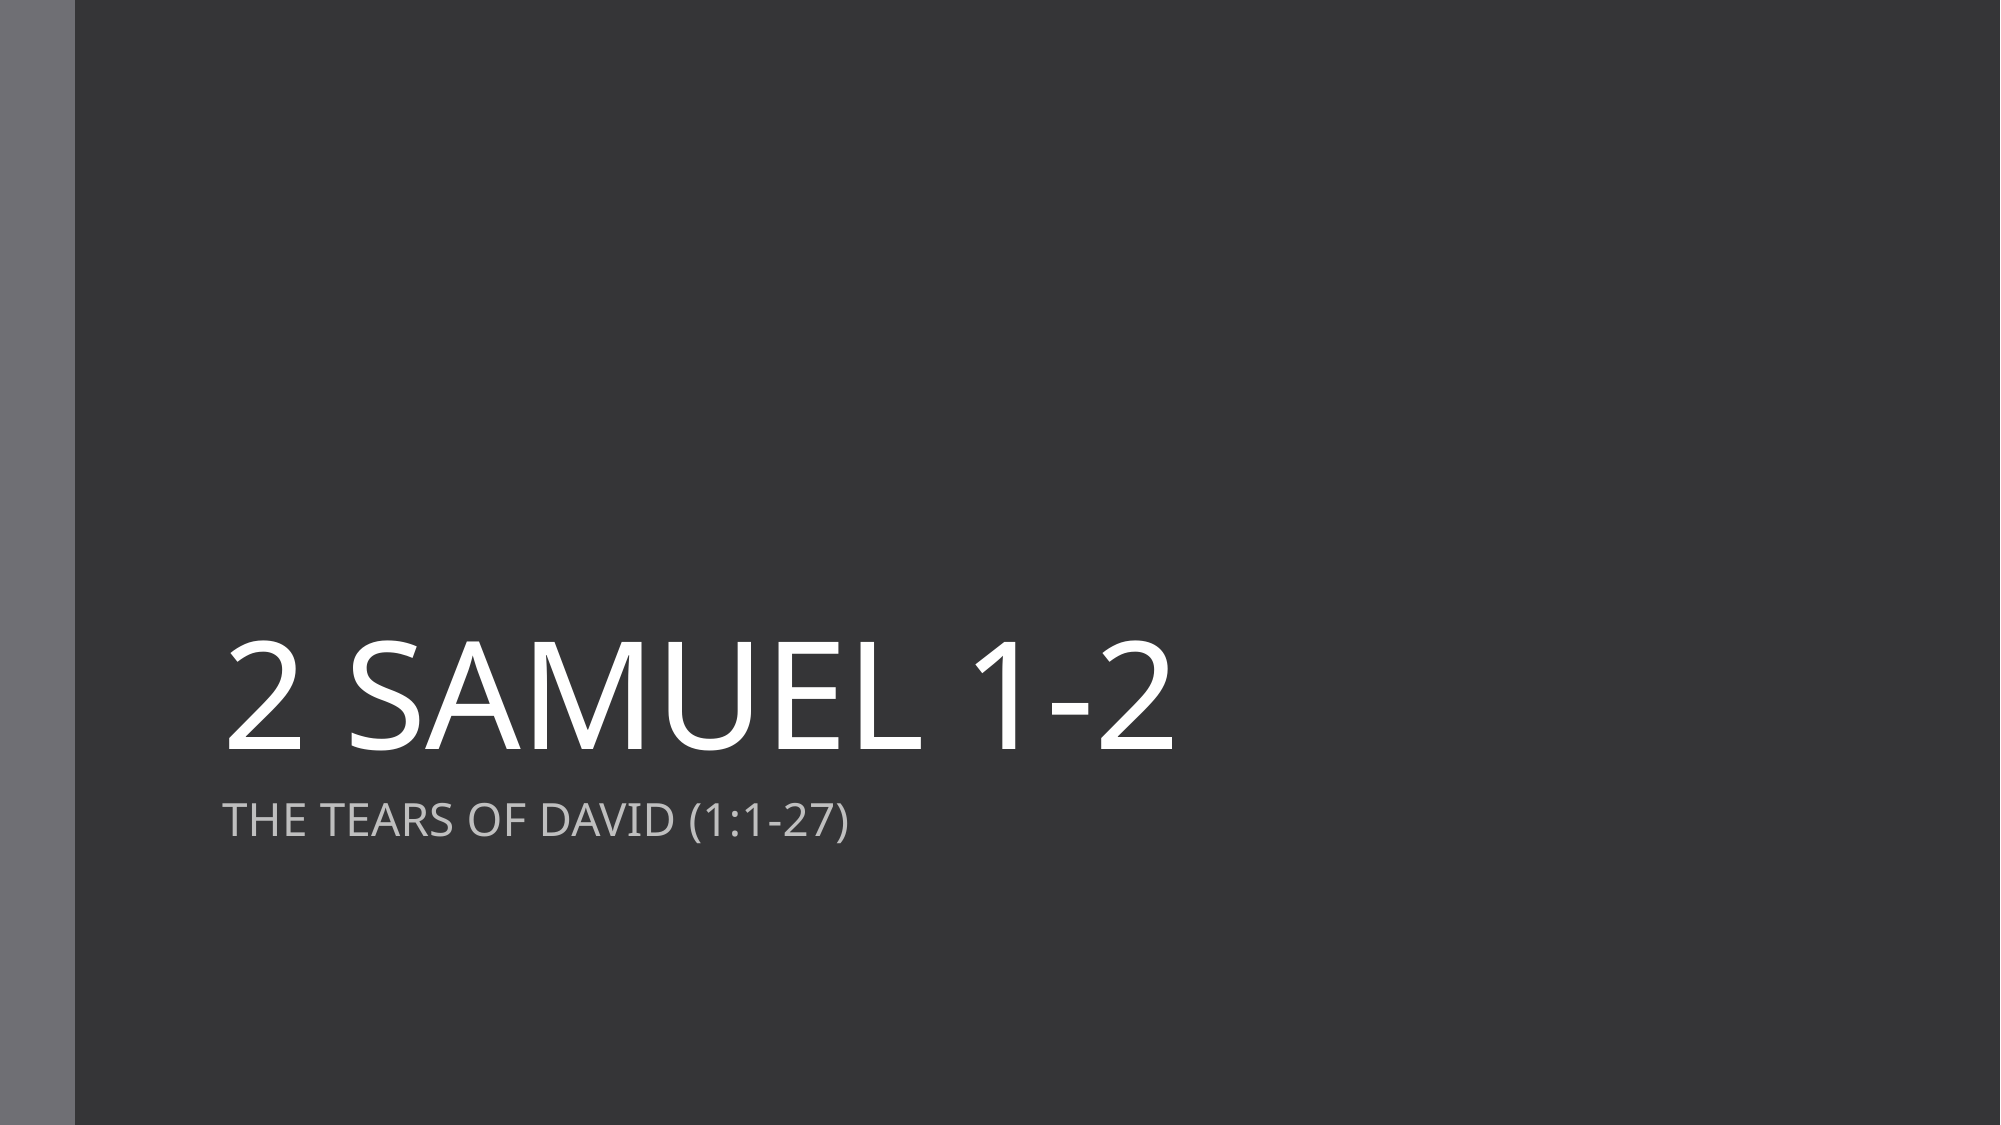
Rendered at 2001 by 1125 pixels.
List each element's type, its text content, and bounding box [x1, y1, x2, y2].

title 2 SAMUEL 1-2 [206, 124, 1752, 787]
subtitle THE TEARS OF DAVID (1:1-27) [206, 787, 1752, 1066]
